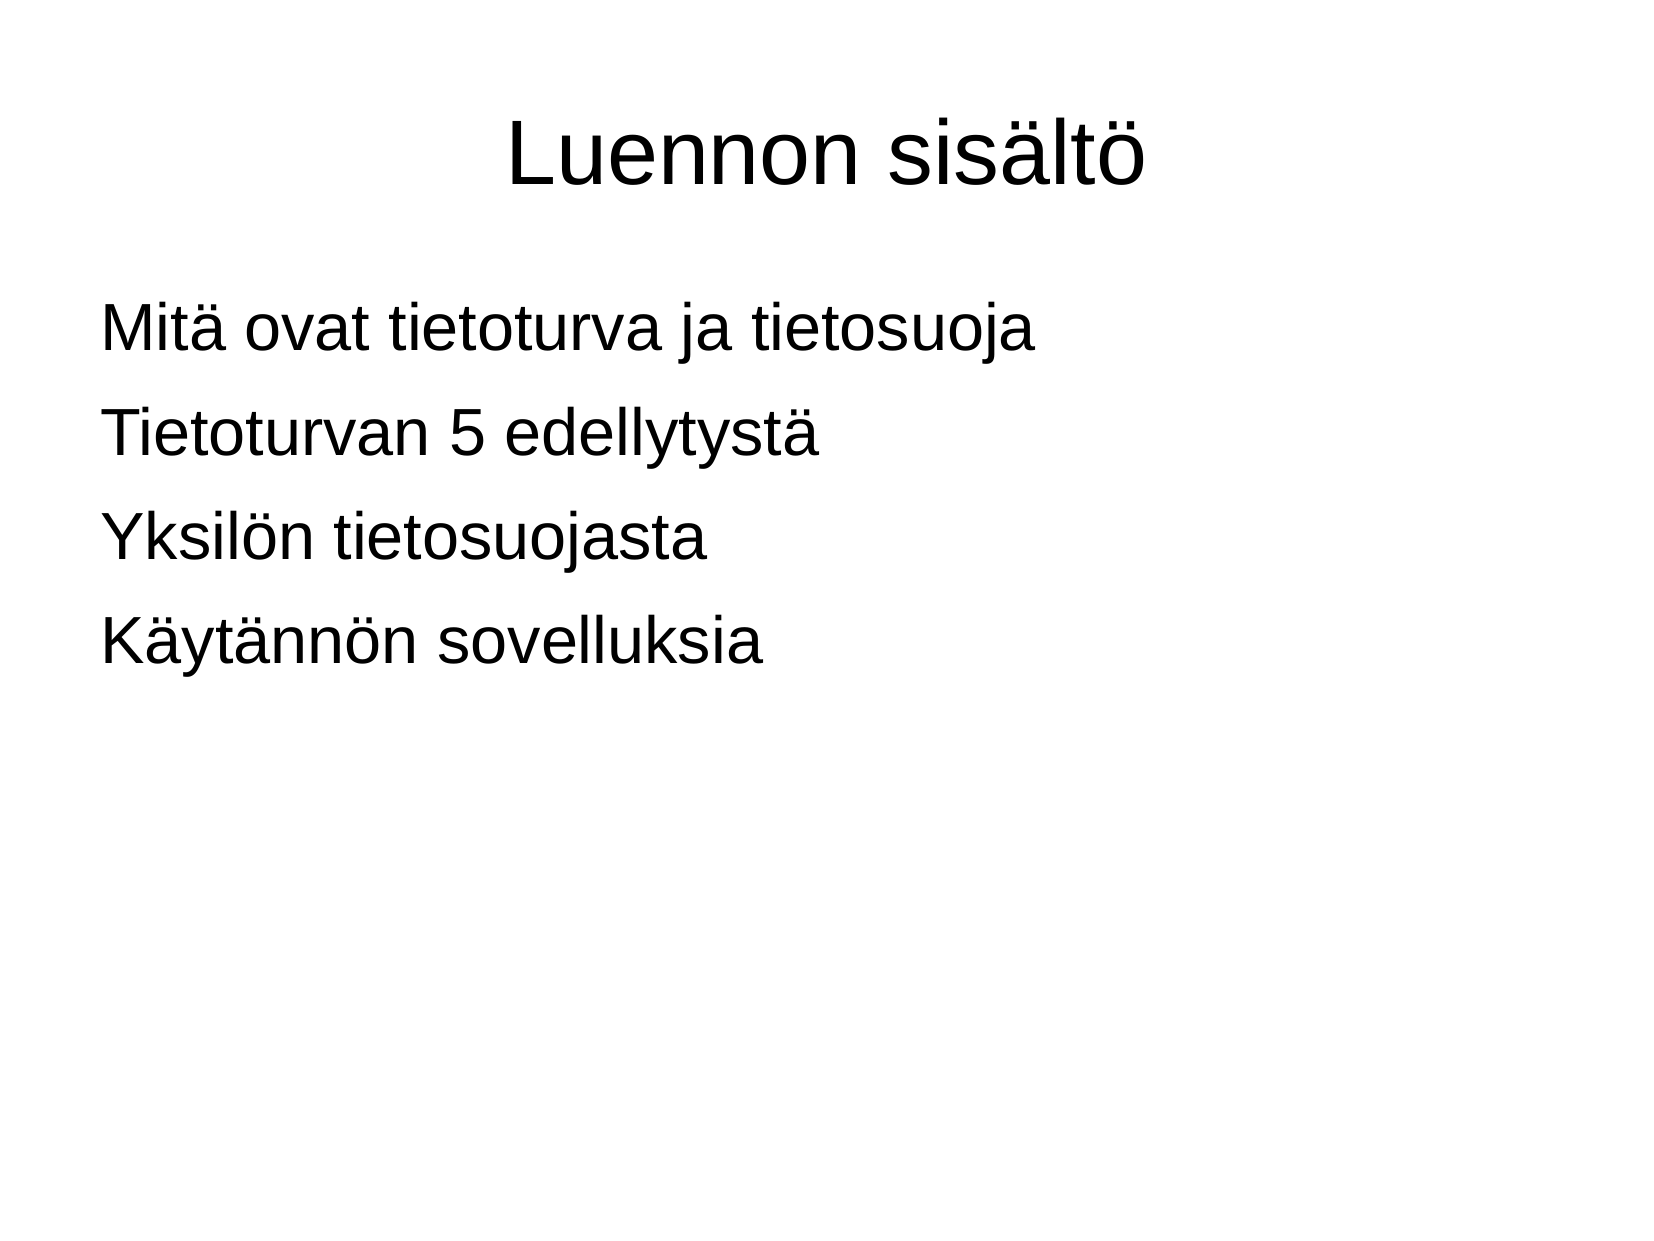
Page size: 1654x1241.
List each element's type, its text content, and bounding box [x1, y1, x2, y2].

title Luennon sisältö [82, 49, 1571, 257]
list Mitä ovat tietoturva ja tietosuoja Tietoturvan 5 edellytystä Yksilön tietosuojasta Käytännön sovelluksia [82, 290, 1571, 1094]
